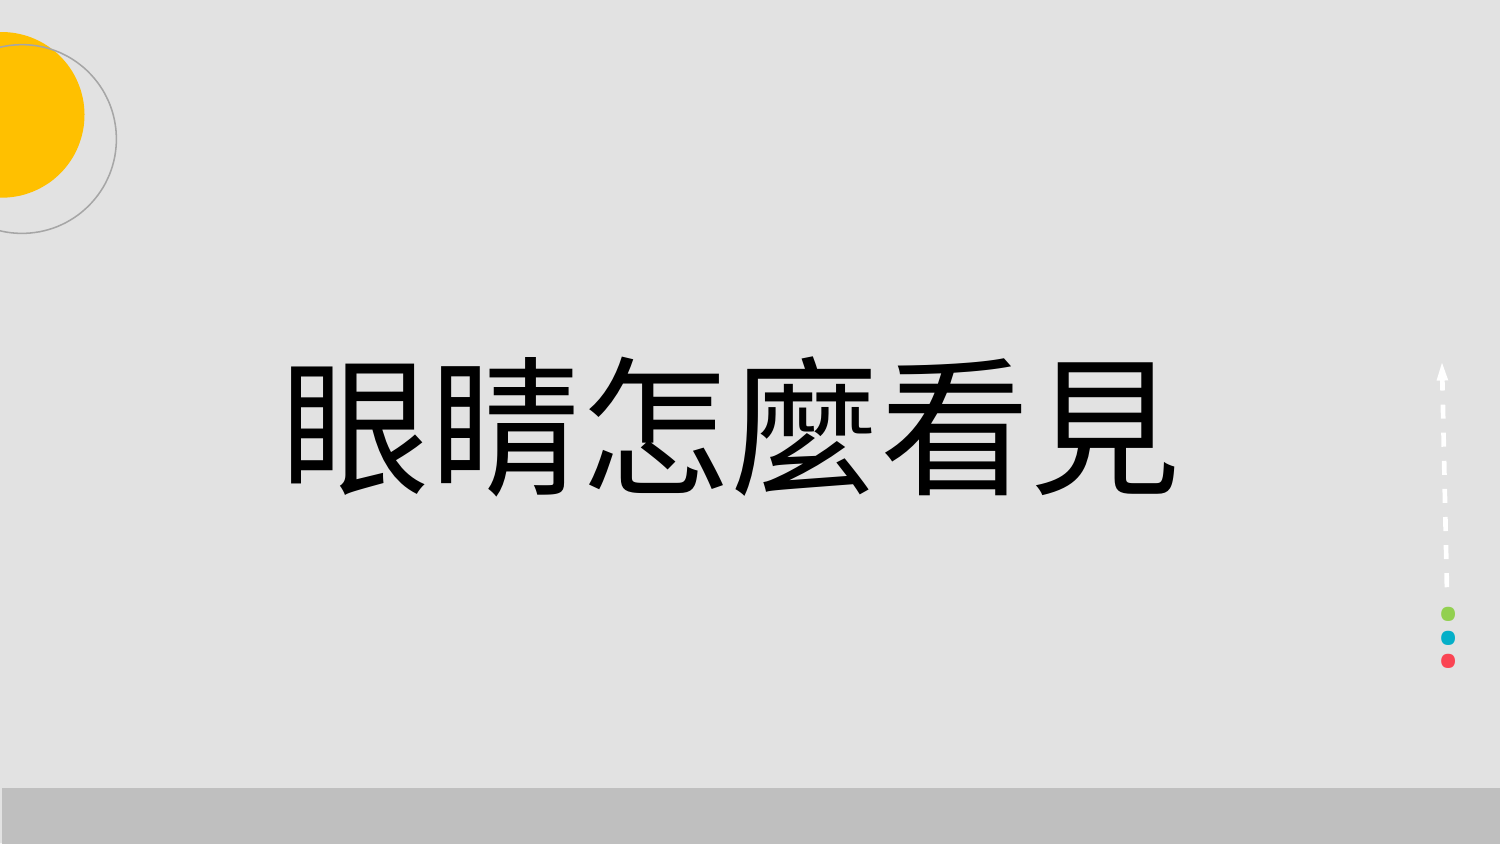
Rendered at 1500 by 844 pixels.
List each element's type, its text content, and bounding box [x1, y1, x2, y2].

text_box 眼睛怎麼看見 [265, 325, 1245, 523]
